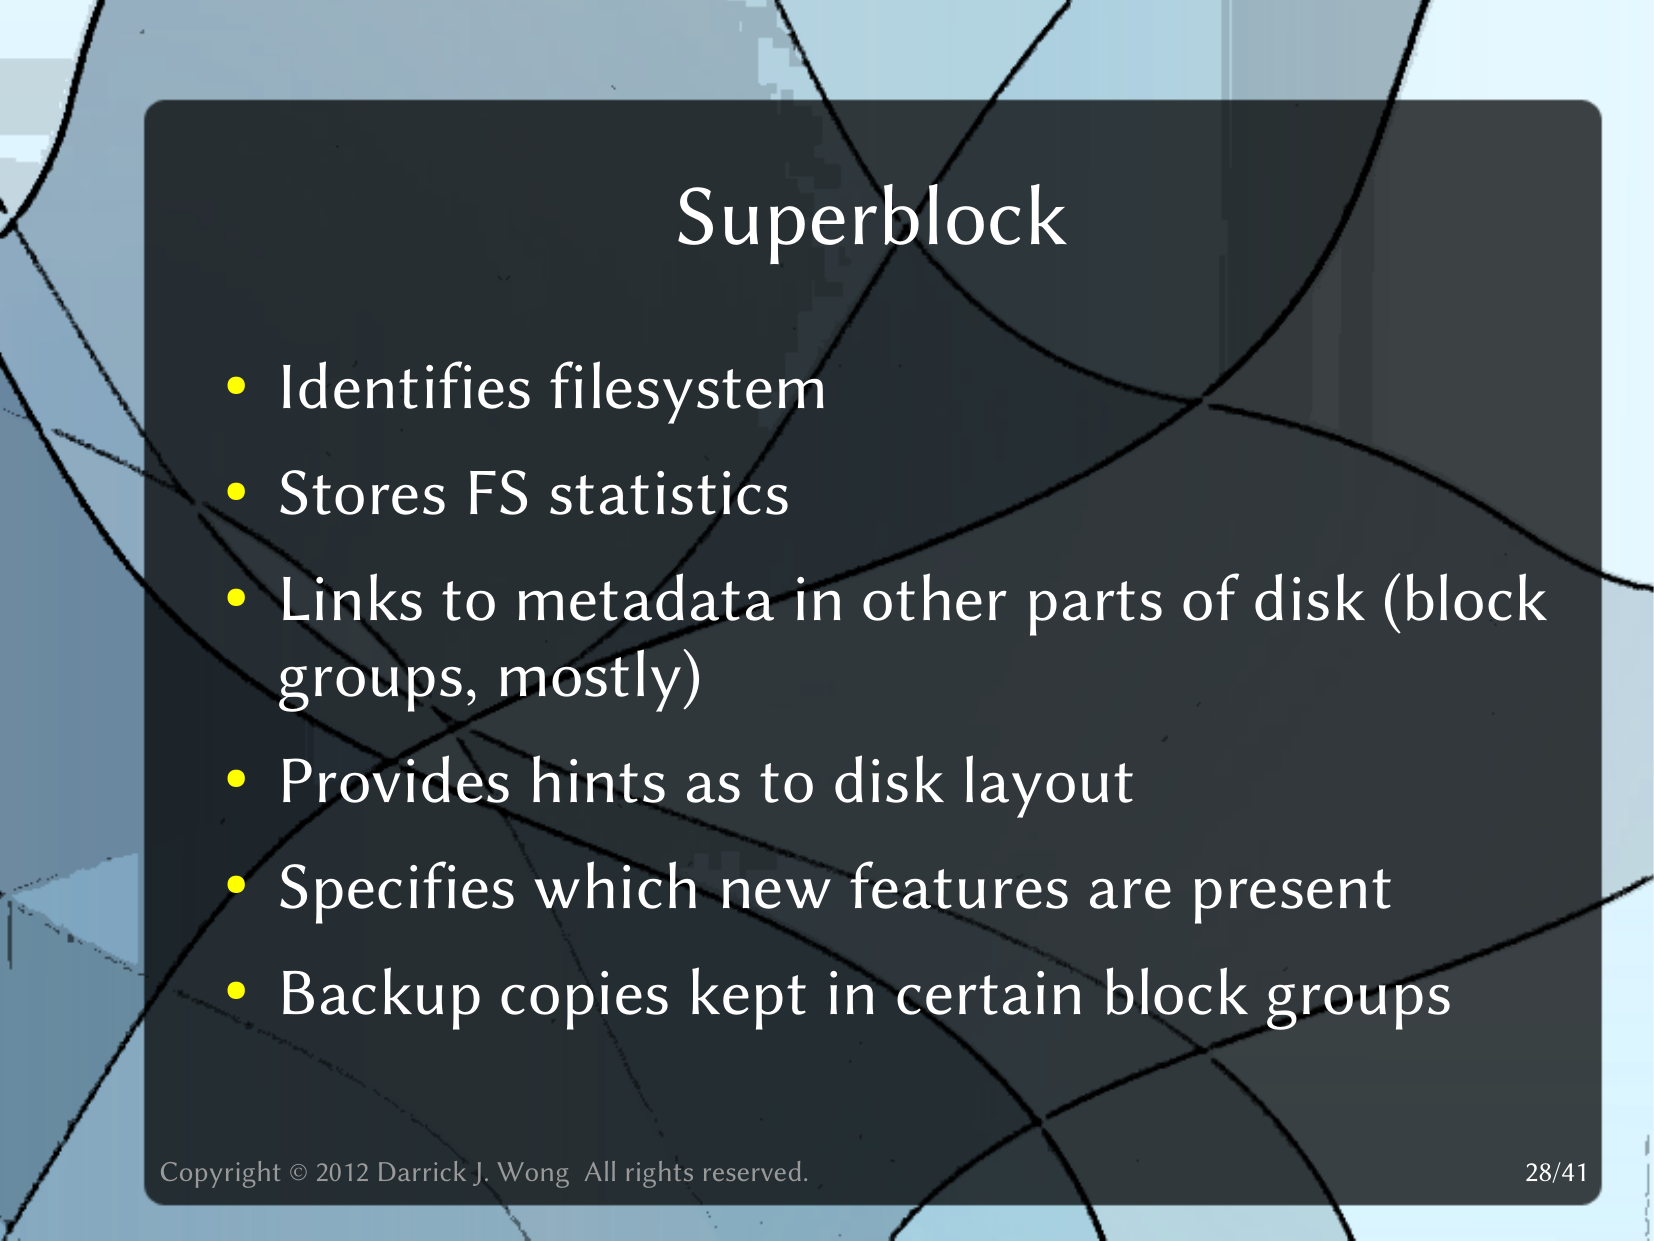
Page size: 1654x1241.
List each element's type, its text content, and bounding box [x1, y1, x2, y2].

list Identifies filesystem Stores FS statistics Links to metadata in other parts of disk (block groups, mostly) Provides hints as to disk layout Specifies which new features are present Backup copies kept in certain block groups [206, 349, 1571, 1069]
title Superblock [159, 108, 1583, 325]
picture [0, 0, 1654, 1241]
